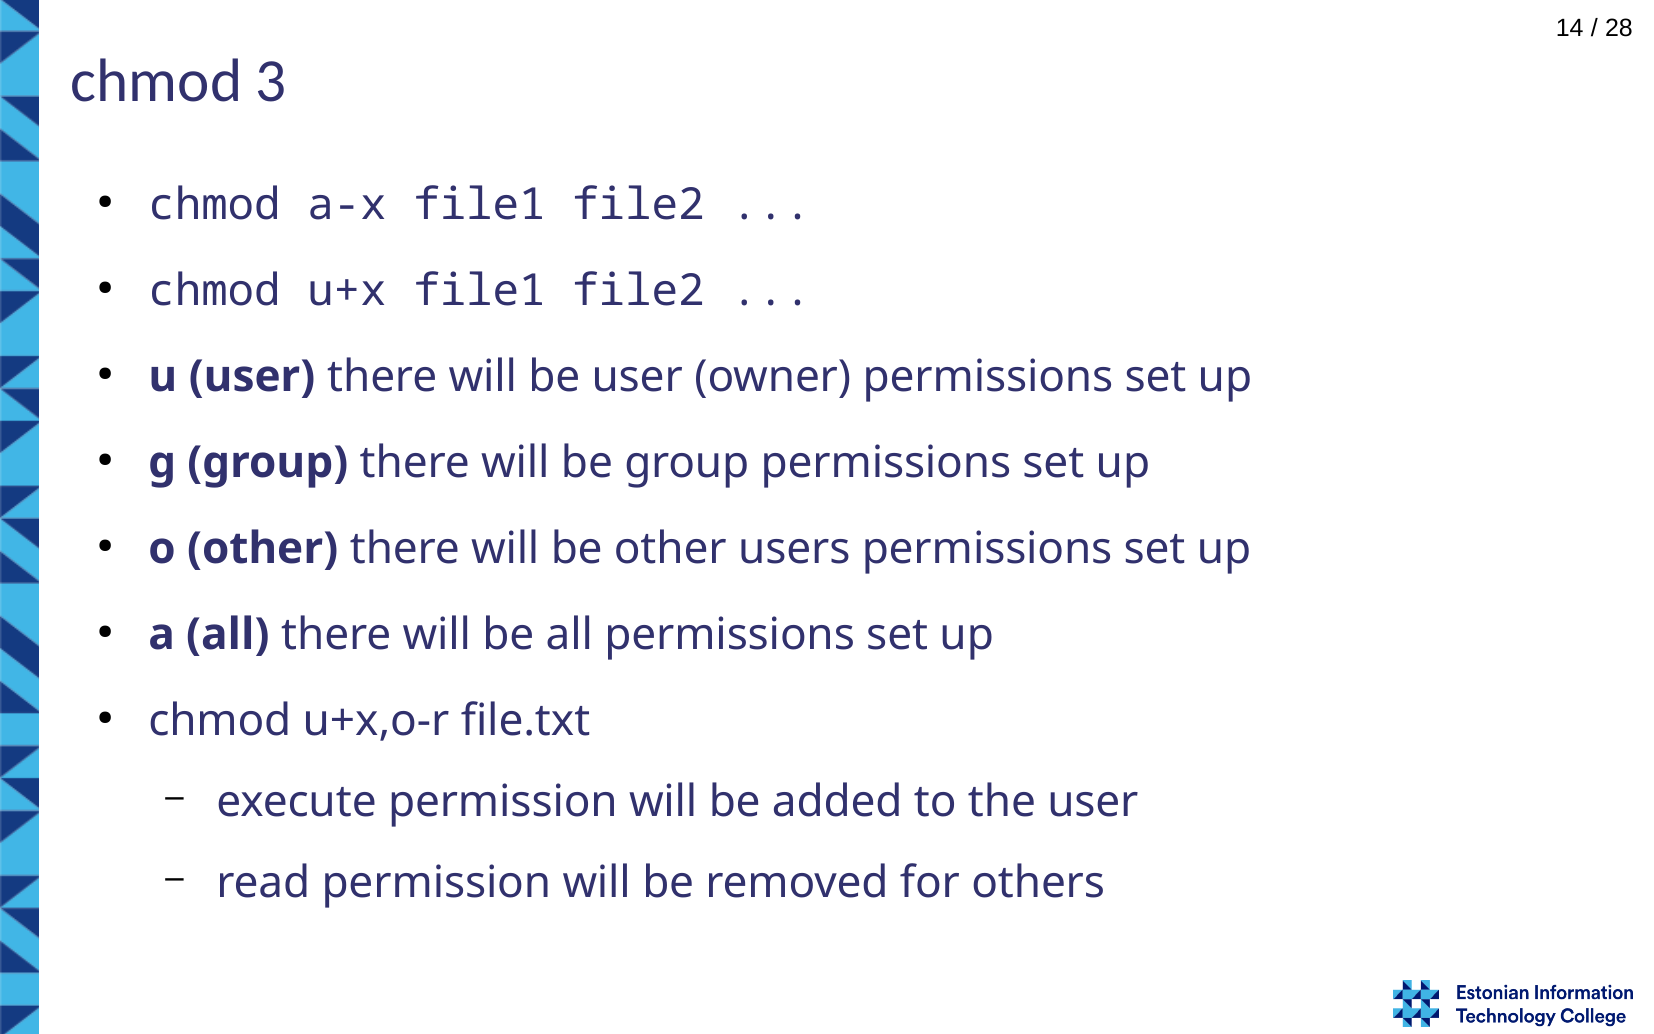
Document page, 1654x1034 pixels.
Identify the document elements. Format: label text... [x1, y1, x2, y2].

list chmod a-x file1 file2 ... chmod u+x file1 file2 ... u (user) there will be user (owner) permissions set up g (group) there will be group permissions set up o (other) there will be other users permissions set up a (all) there will be all permissions set up chmod u+x,o-r file.txt execute permission will be added to the user read permission will be removed for others [80, 172, 1536, 916]
picture [1393, 980, 1633, 1027]
title chmod 3 [70, 41, 1630, 130]
